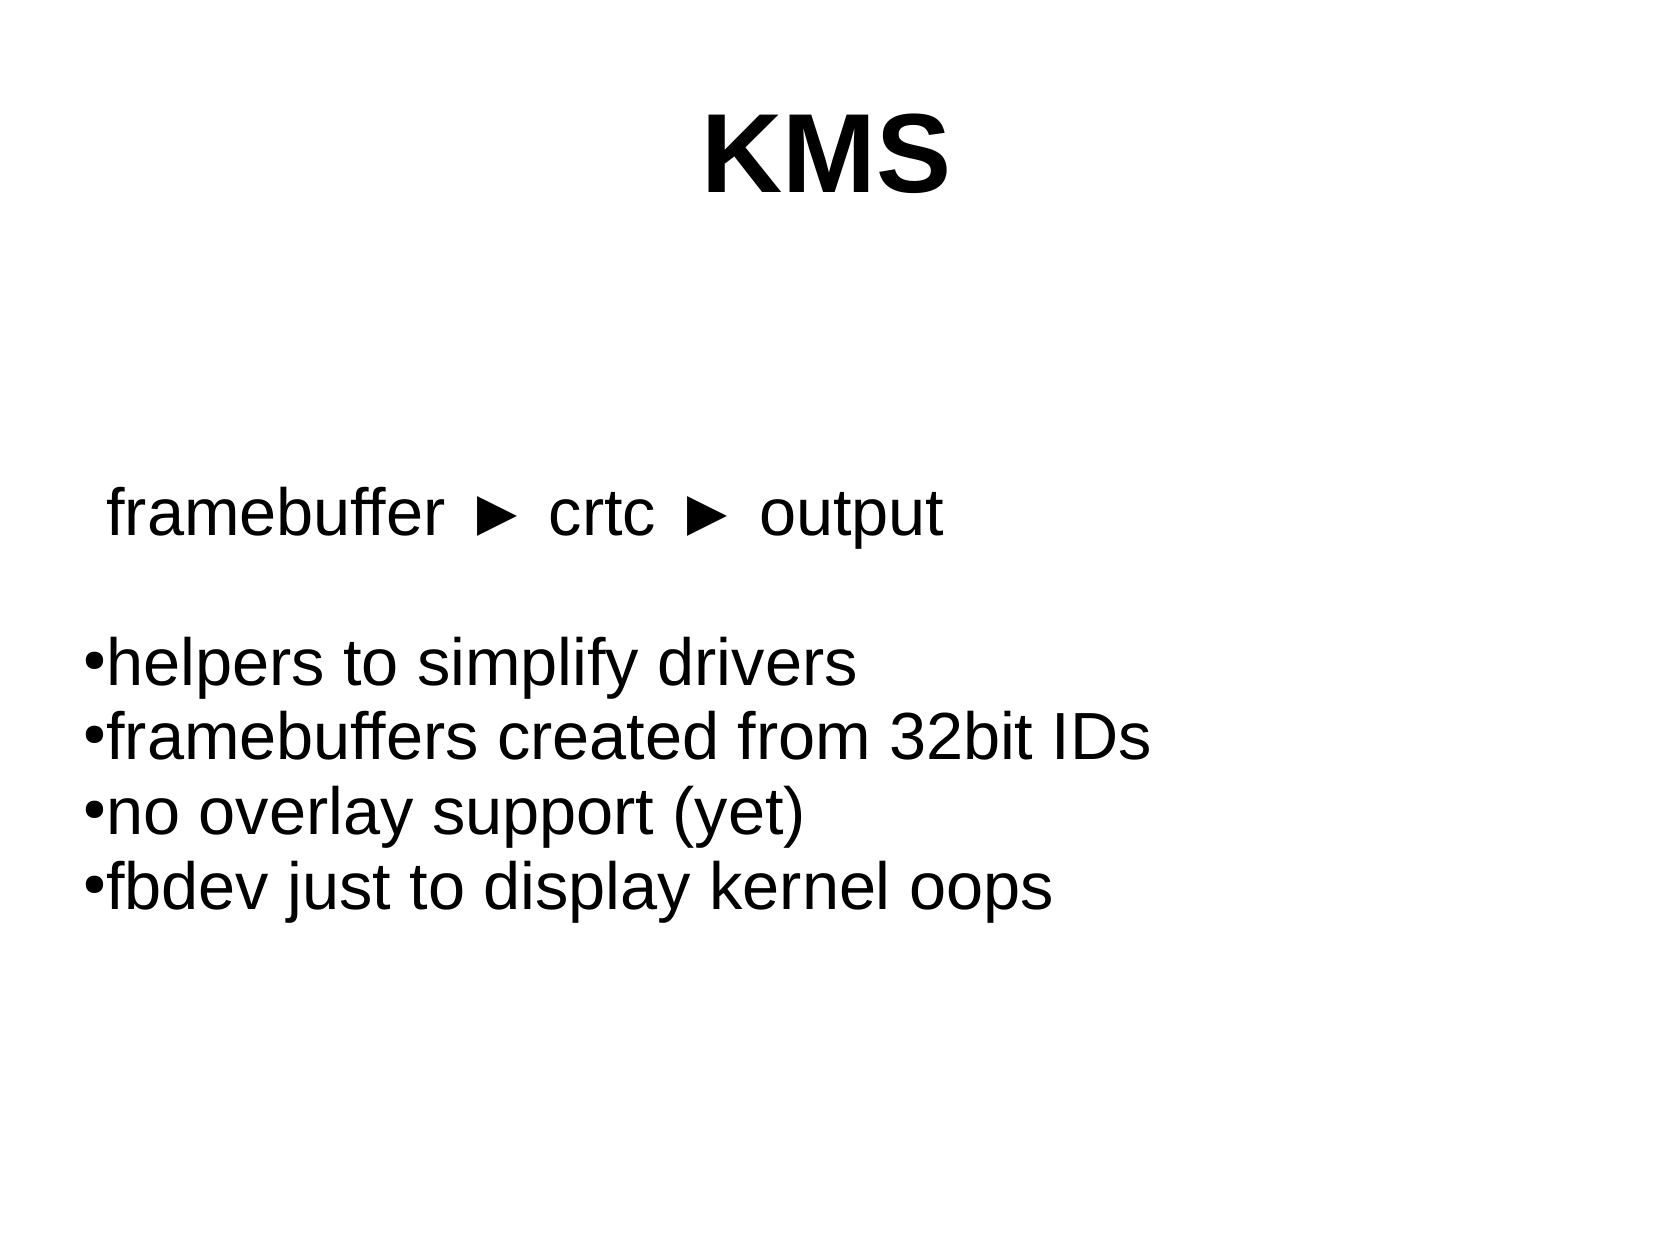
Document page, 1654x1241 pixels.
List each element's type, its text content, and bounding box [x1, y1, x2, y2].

title KMS [82, 49, 1571, 257]
subtitle framebuffer ► crtc ► output helpers to simplify drivers framebuffers created from 32bit IDs no overlay support (yet) fbdev just to display kernel oops [82, 290, 1571, 1109]
